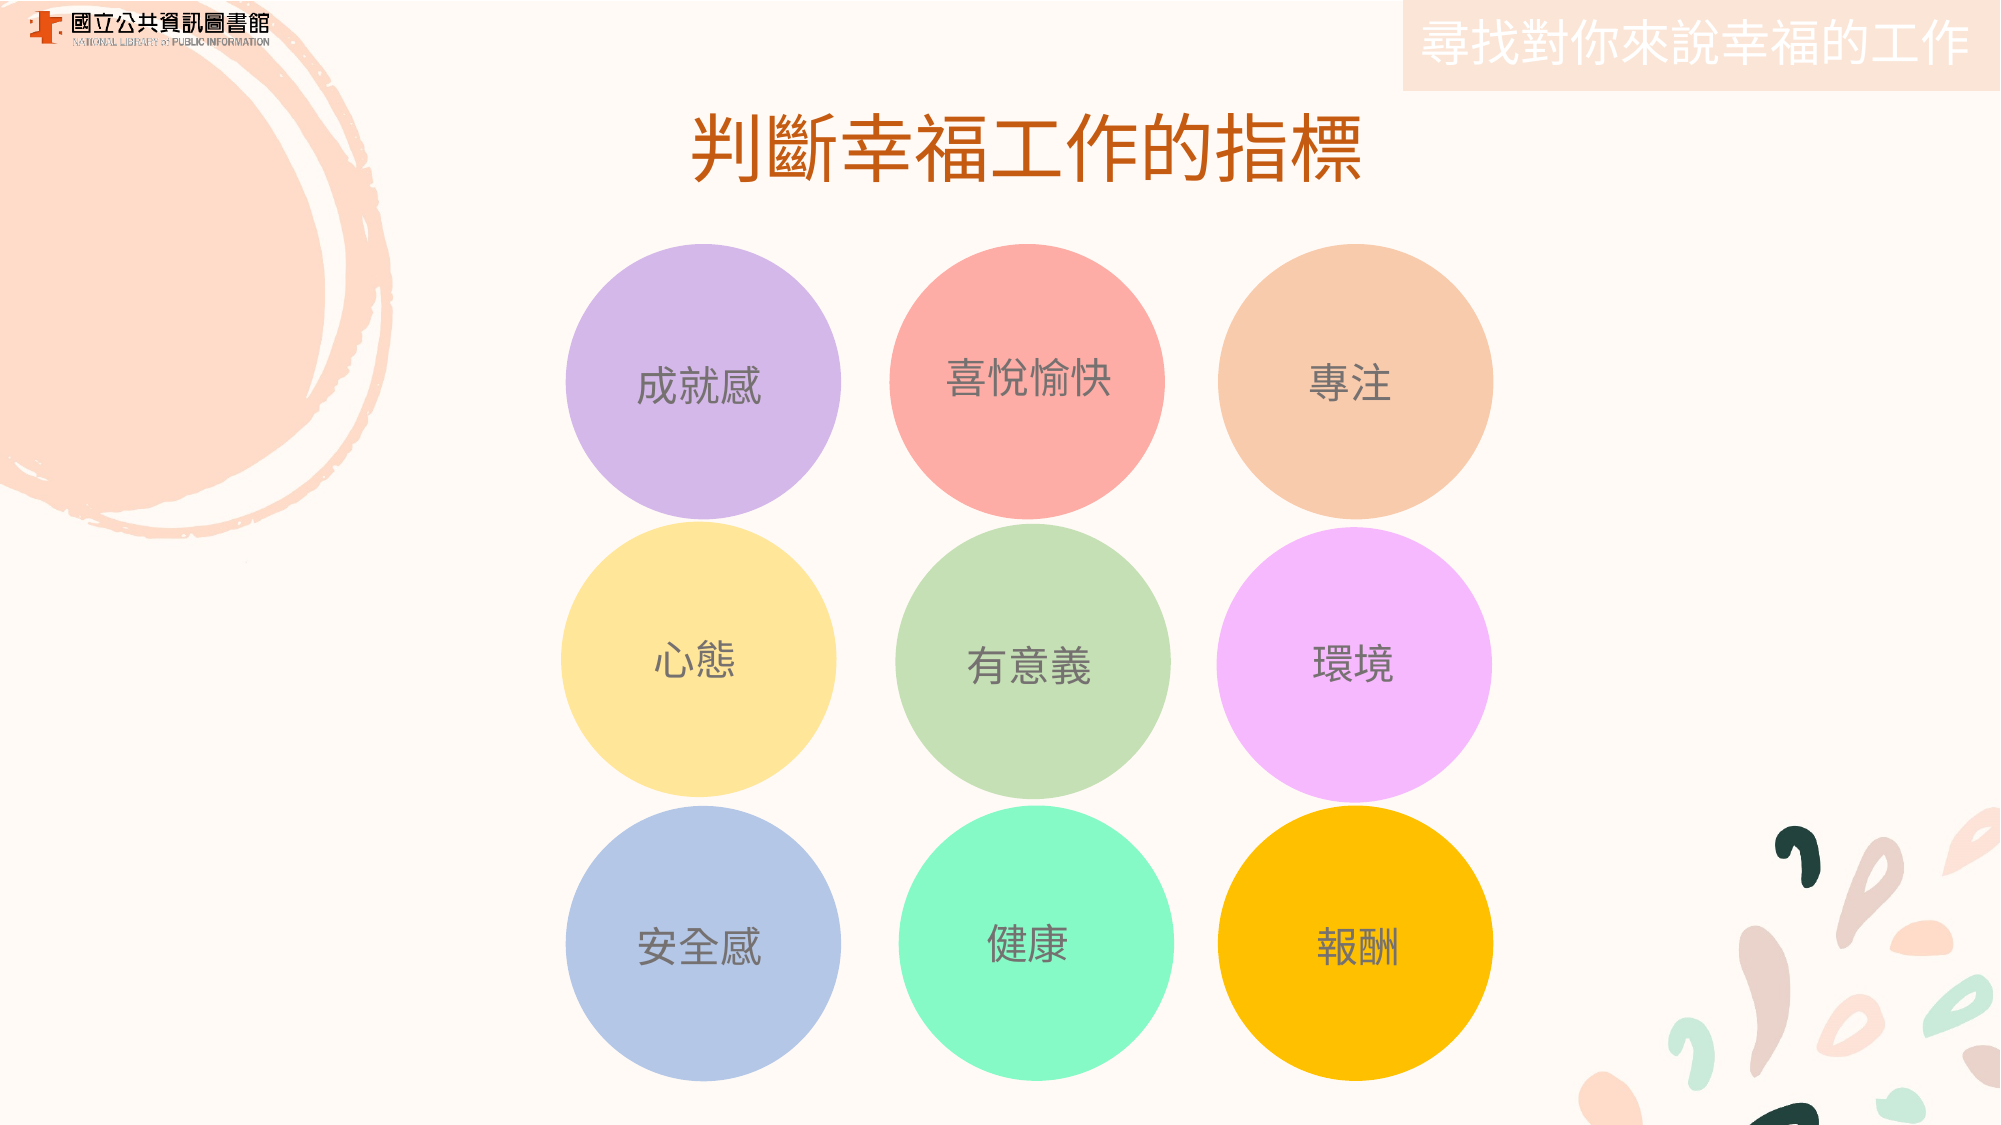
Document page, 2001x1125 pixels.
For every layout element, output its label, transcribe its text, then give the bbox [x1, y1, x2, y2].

text_box 有意義 [952, 632, 1142, 698]
text_box [1218, 244, 1494, 520]
text_box [895, 523, 1171, 800]
text_box 報酬 [1302, 913, 1436, 978]
text_box 環境 [1297, 631, 1431, 696]
text_box [889, 244, 1165, 520]
text_box 判斷幸福工作的指標 [674, 104, 1433, 202]
text_box [1217, 805, 1494, 1081]
text_box [565, 244, 842, 520]
text_box 專注 [1293, 349, 1444, 414]
picture [0, 1, 2000, 1125]
text_box [1216, 527, 1493, 803]
text_box 成就感 [622, 353, 777, 418]
text_box [561, 521, 837, 798]
text_box 安全感 [622, 914, 812, 979]
text_box 尋找對你來說幸福的工作 [1405, 0, 2000, 80]
text_box [898, 805, 1175, 1081]
text_box [1403, 0, 2000, 91]
text_box 健康 [971, 910, 1105, 975]
text_box 心態 [639, 627, 773, 692]
text_box 喜悅愉快 [931, 345, 1131, 410]
text_box [565, 805, 842, 1082]
